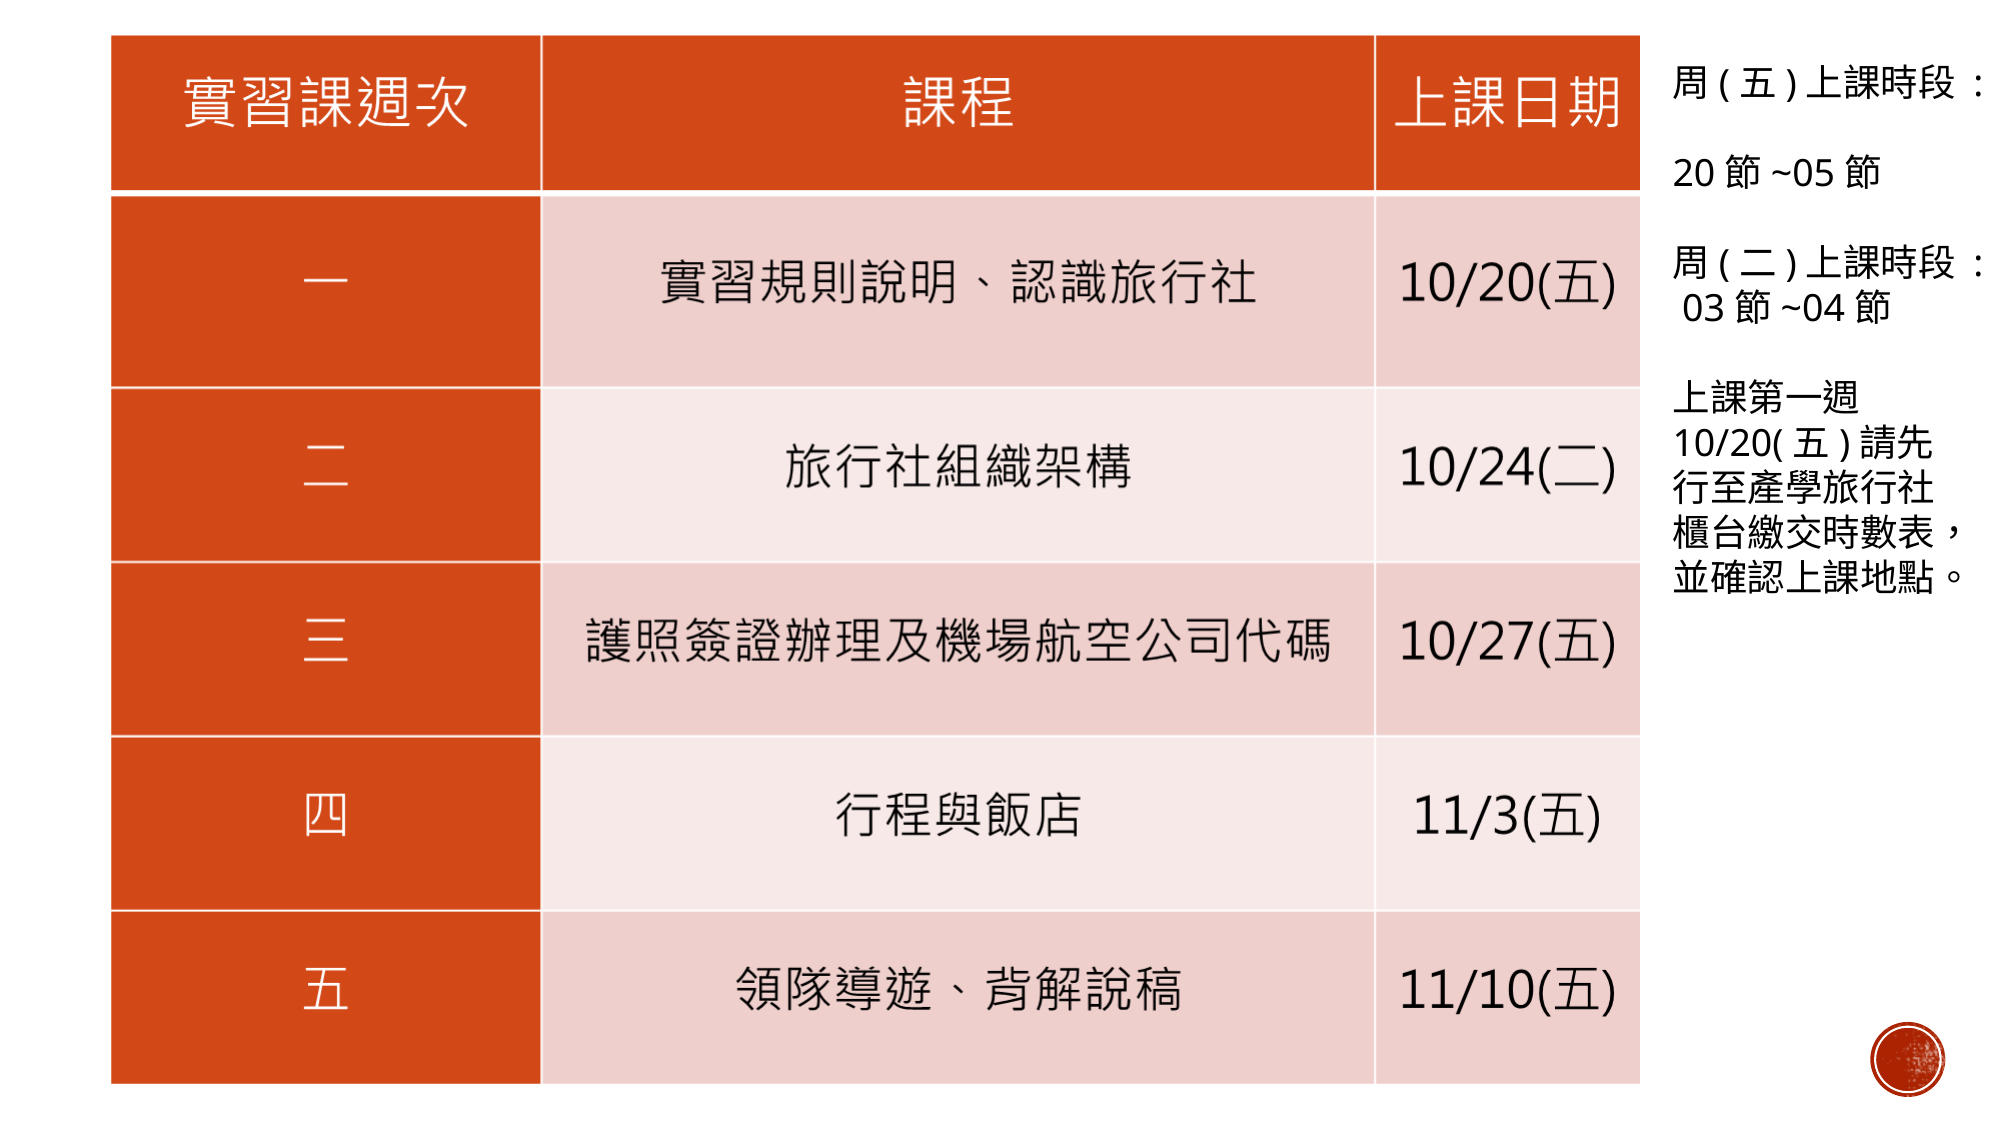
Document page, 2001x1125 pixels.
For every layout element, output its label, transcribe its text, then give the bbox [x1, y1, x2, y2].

picture [110, 35, 1641, 1086]
text_box 周(五)上課時段 : 20節~05節 周(二)上課時段 : 03節~04節 上課第一週10/20(五)請先行至產學旅行社櫃台繳交時數表，並確認上課地點。 [1657, 51, 1985, 567]
